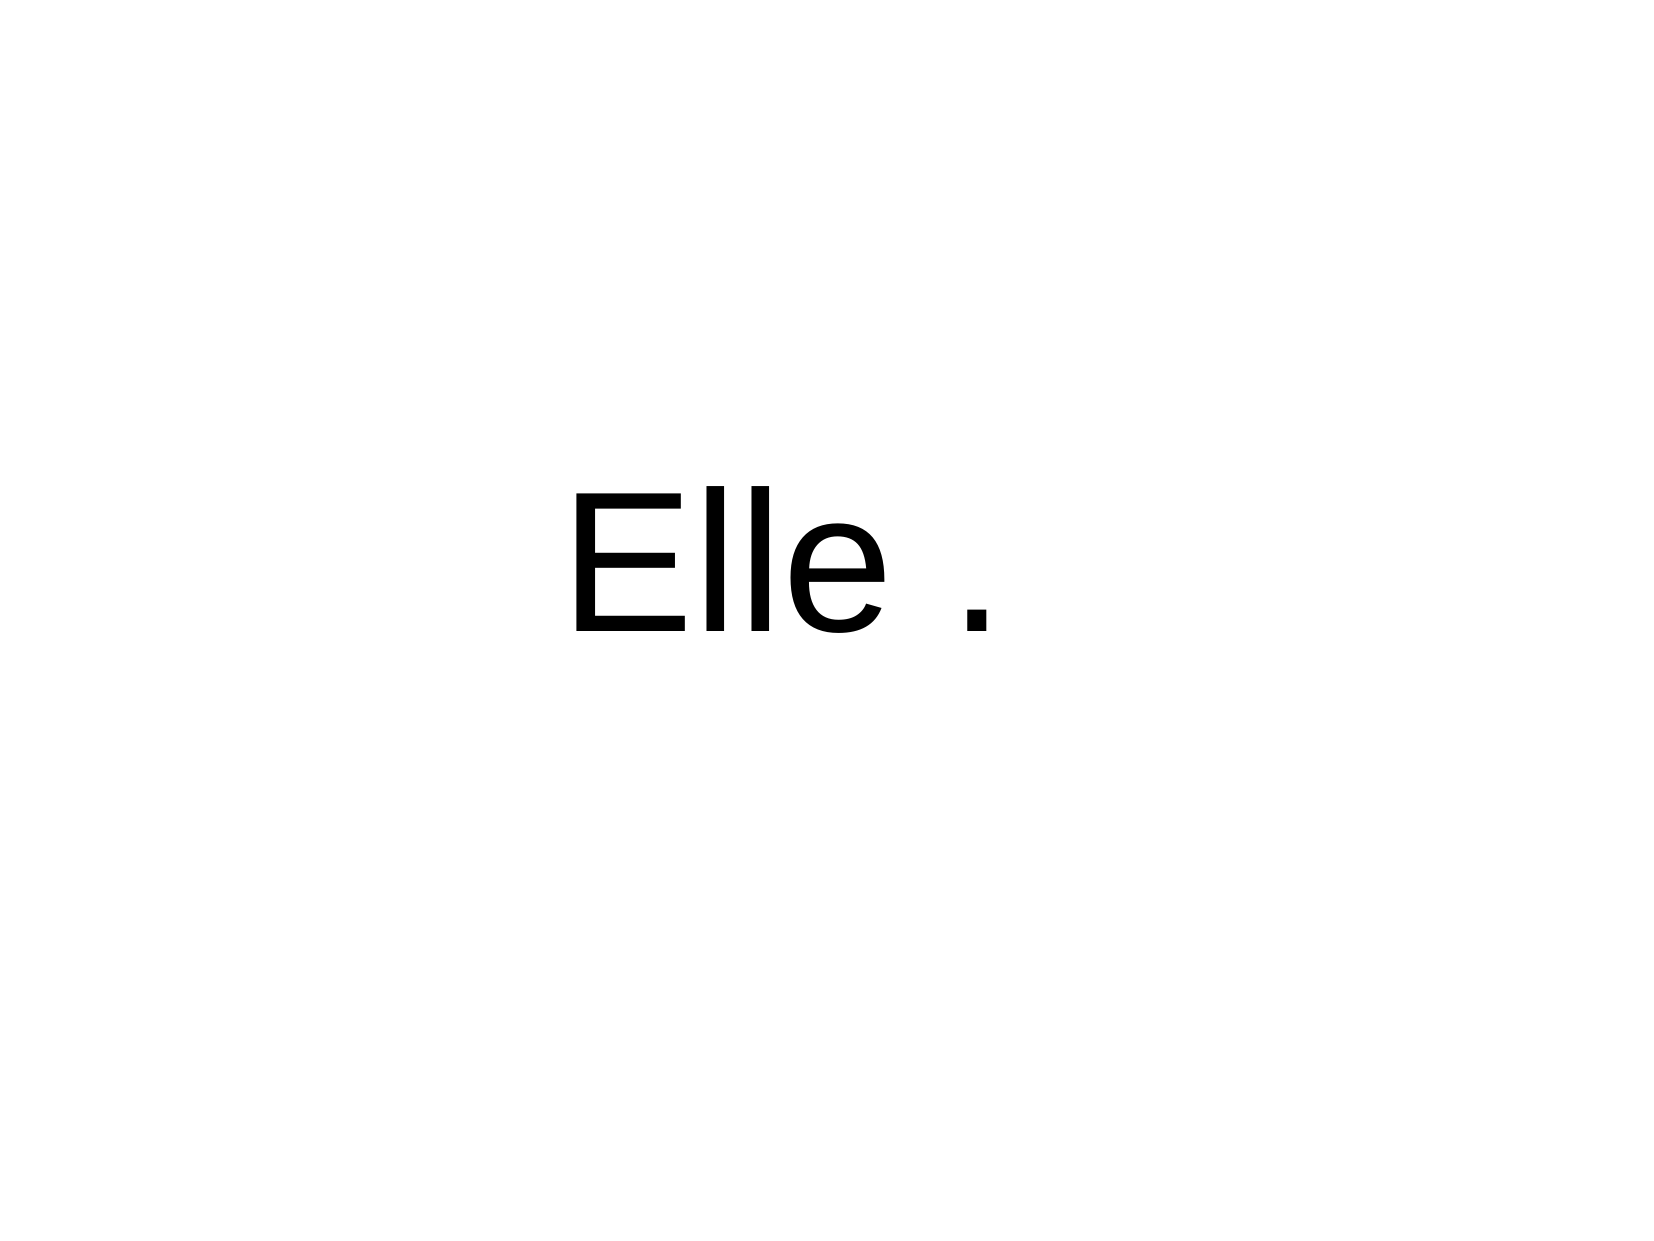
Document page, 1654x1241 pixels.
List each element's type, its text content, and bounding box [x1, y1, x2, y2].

text_box Elle . [147, 442, 1418, 682]
